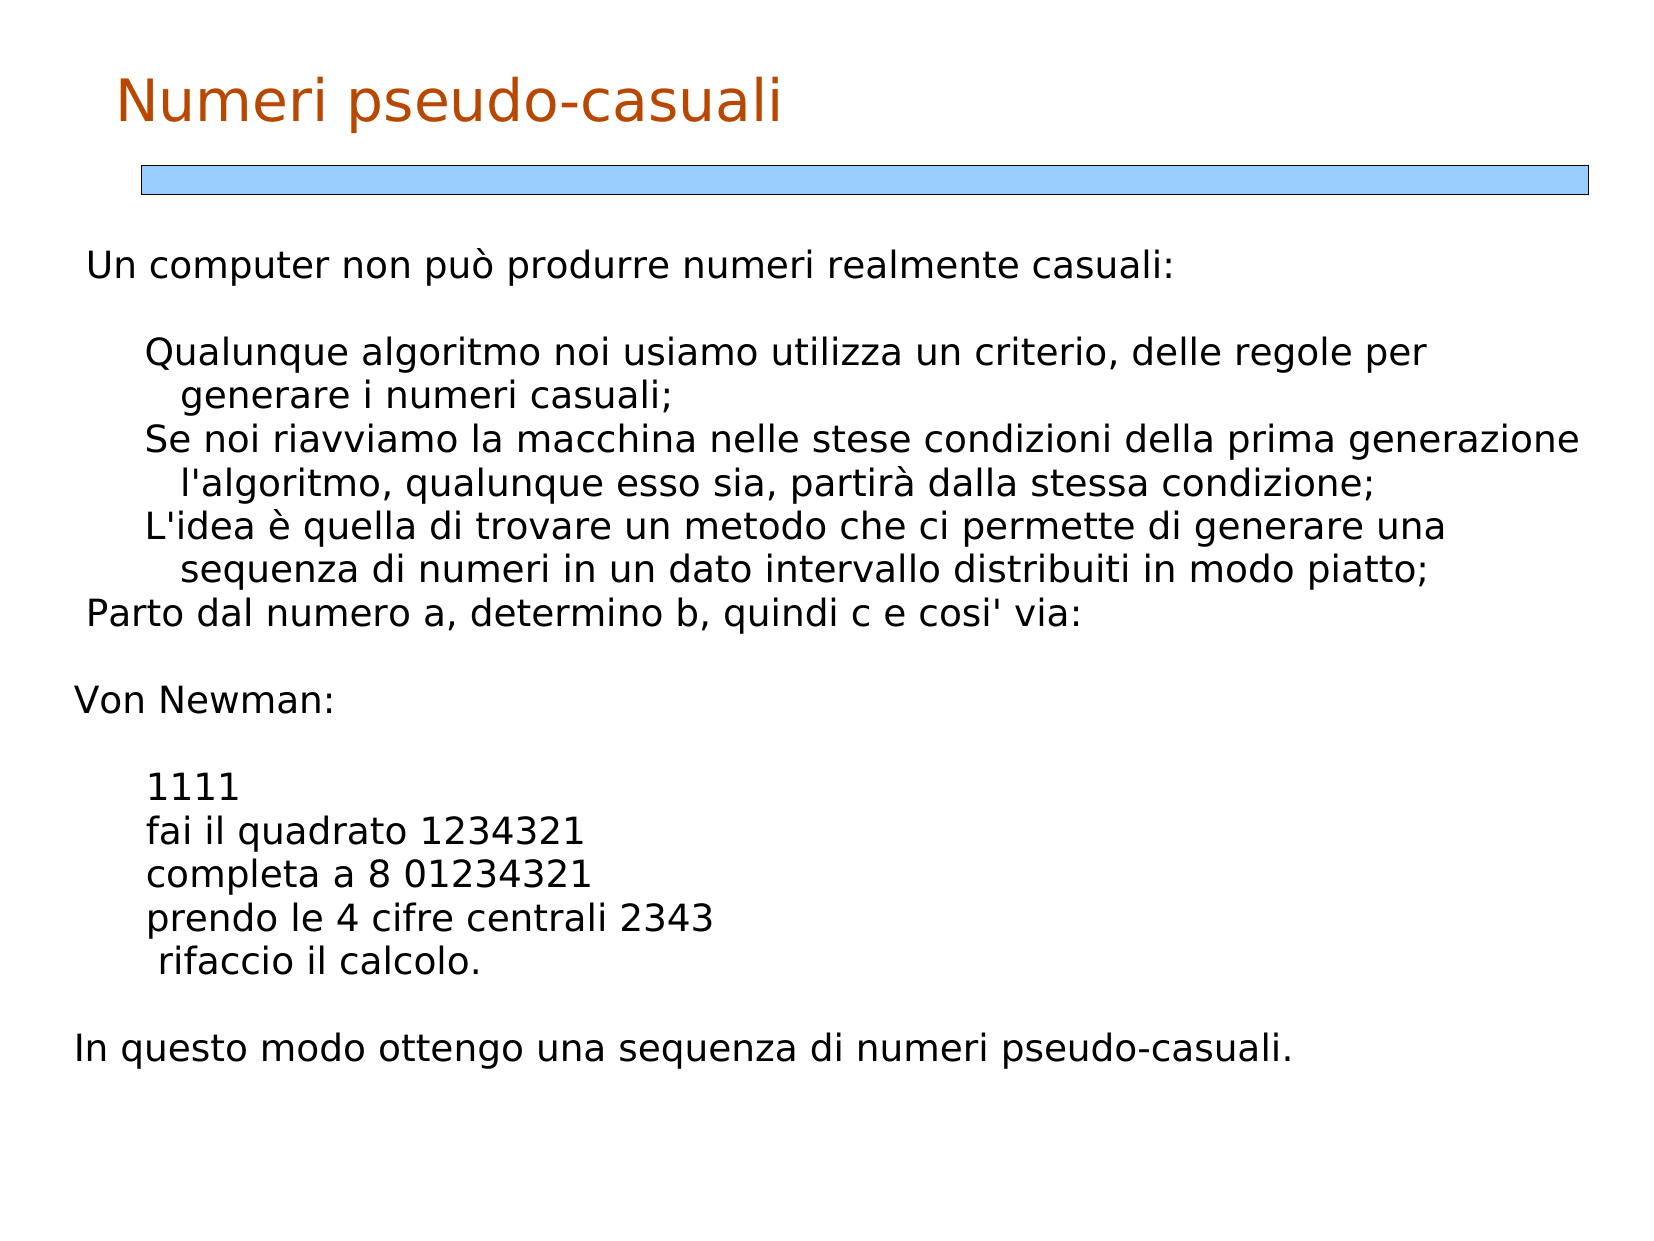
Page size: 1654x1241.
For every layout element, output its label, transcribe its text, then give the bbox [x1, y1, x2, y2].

text_box Un computer non può produrre numeri realmente casuali: Qualunque algoritmo noi usiamo utilizza un criterio, delle regole per generare i numeri casuali; Se noi riavviamo la macchina nelle stese condizioni della prima generazione l'algoritmo, qualunque esso sia, partirà dalla stessa condizione; L'idea è quella di trovare un metodo che ci permette di generare una sequenza di numeri in un dato intervallo distribuiti in modo piatto; Parto dal numero a, determino b, quindi c e cosi' via: Von Newman: 1111 fai il quadrato 1234321 completa a 8 01234321 prendo le 4 cifre centrali 2343 rifaccio il calcolo. In questo modo ottengo una sequenza di numeri pseudo-casuali. [59, 236, 1625, 1166]
text_box Numeri pseudo-casuali [100, 59, 1282, 143]
